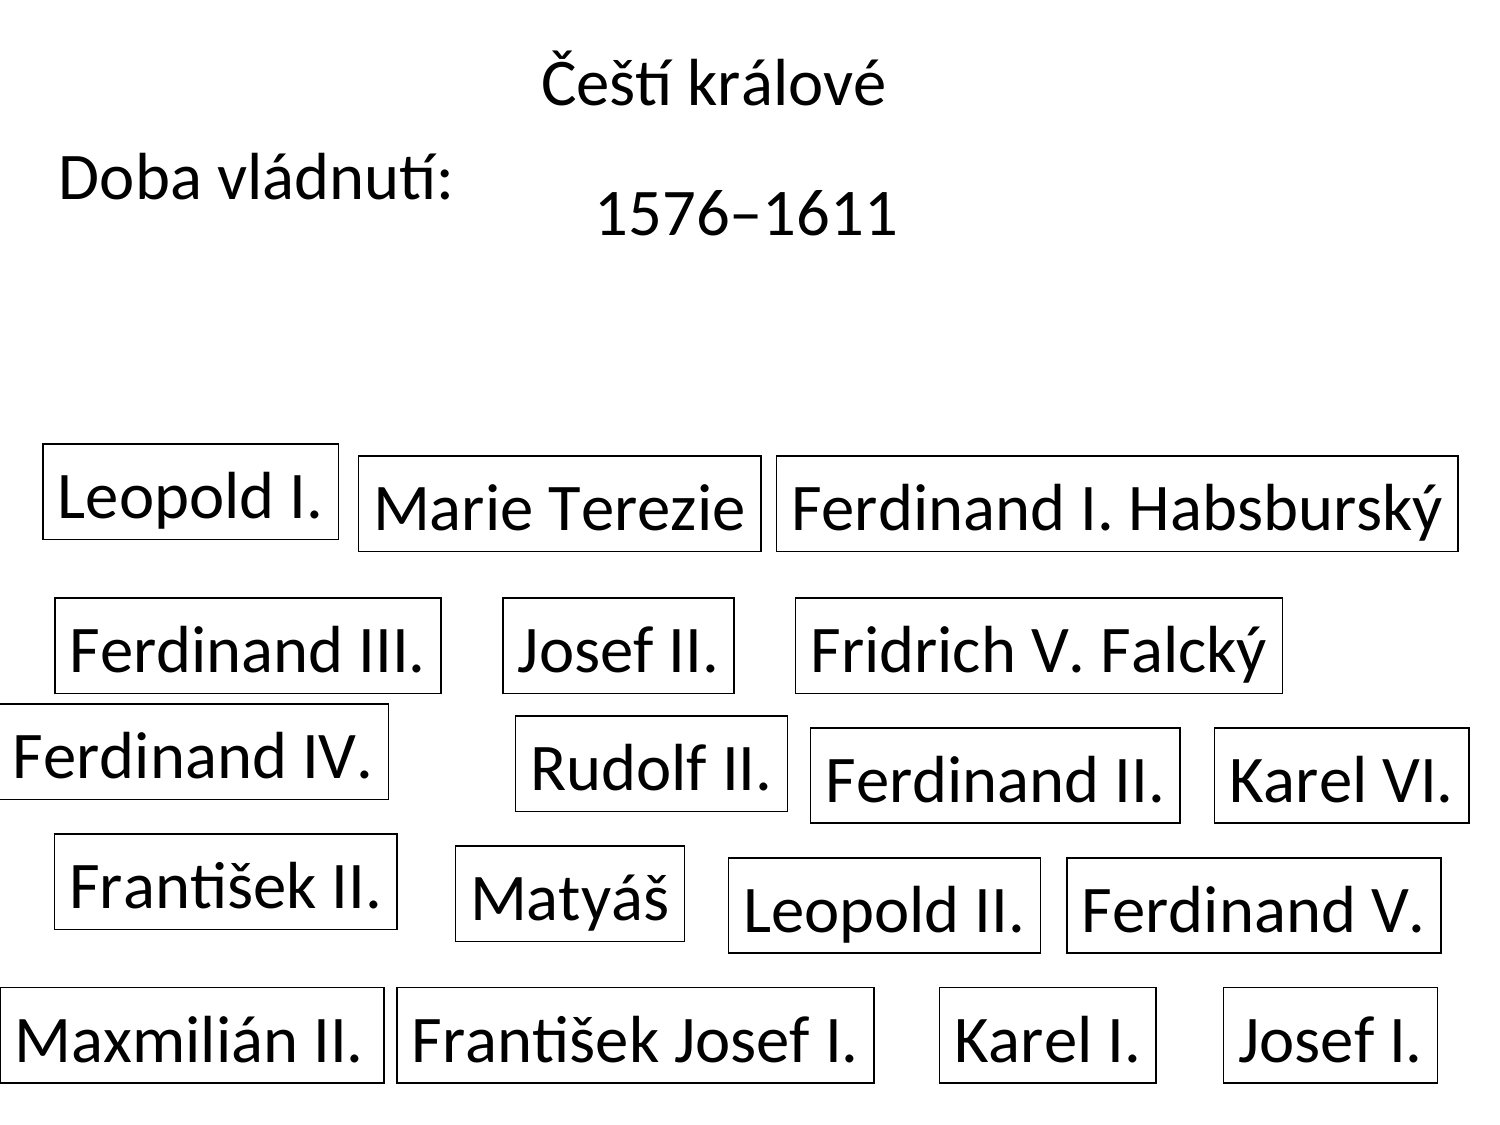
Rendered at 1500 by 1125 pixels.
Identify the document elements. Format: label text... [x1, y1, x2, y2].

text_box Maxmilián II. [0, 987, 384, 1084]
text_box Ferdinand III. [54, 597, 442, 694]
text_box Karel I. [939, 987, 1157, 1084]
text_box František Josef I. [397, 987, 875, 1084]
text_box Rudolf II. [515, 716, 788, 812]
text_box Leopold II. [728, 857, 1041, 954]
text_box Ferdinand V. [1067, 857, 1441, 954]
text_box Fridrich V. Falcký [795, 597, 1283, 694]
text_box Marie Terezie [358, 456, 761, 552]
text_box Doba vládnutí: [44, 125, 470, 221]
text_box Ferdinand II. [810, 727, 1181, 824]
text_box Matyáš [455, 846, 685, 942]
text_box Leopold I. [43, 444, 339, 540]
text_box Josef I. [1223, 987, 1438, 1084]
text_box Čeští králové [526, 30, 903, 127]
text_box Ferdinand IV. [0, 704, 389, 800]
text_box Karel VI. [1214, 727, 1469, 824]
text_box Ferdinand I. Habsburský [776, 456, 1459, 552]
text_box Josef II. [503, 597, 735, 694]
text_box František II. [54, 834, 398, 930]
text_box 1576–1611 [549, 160, 913, 257]
